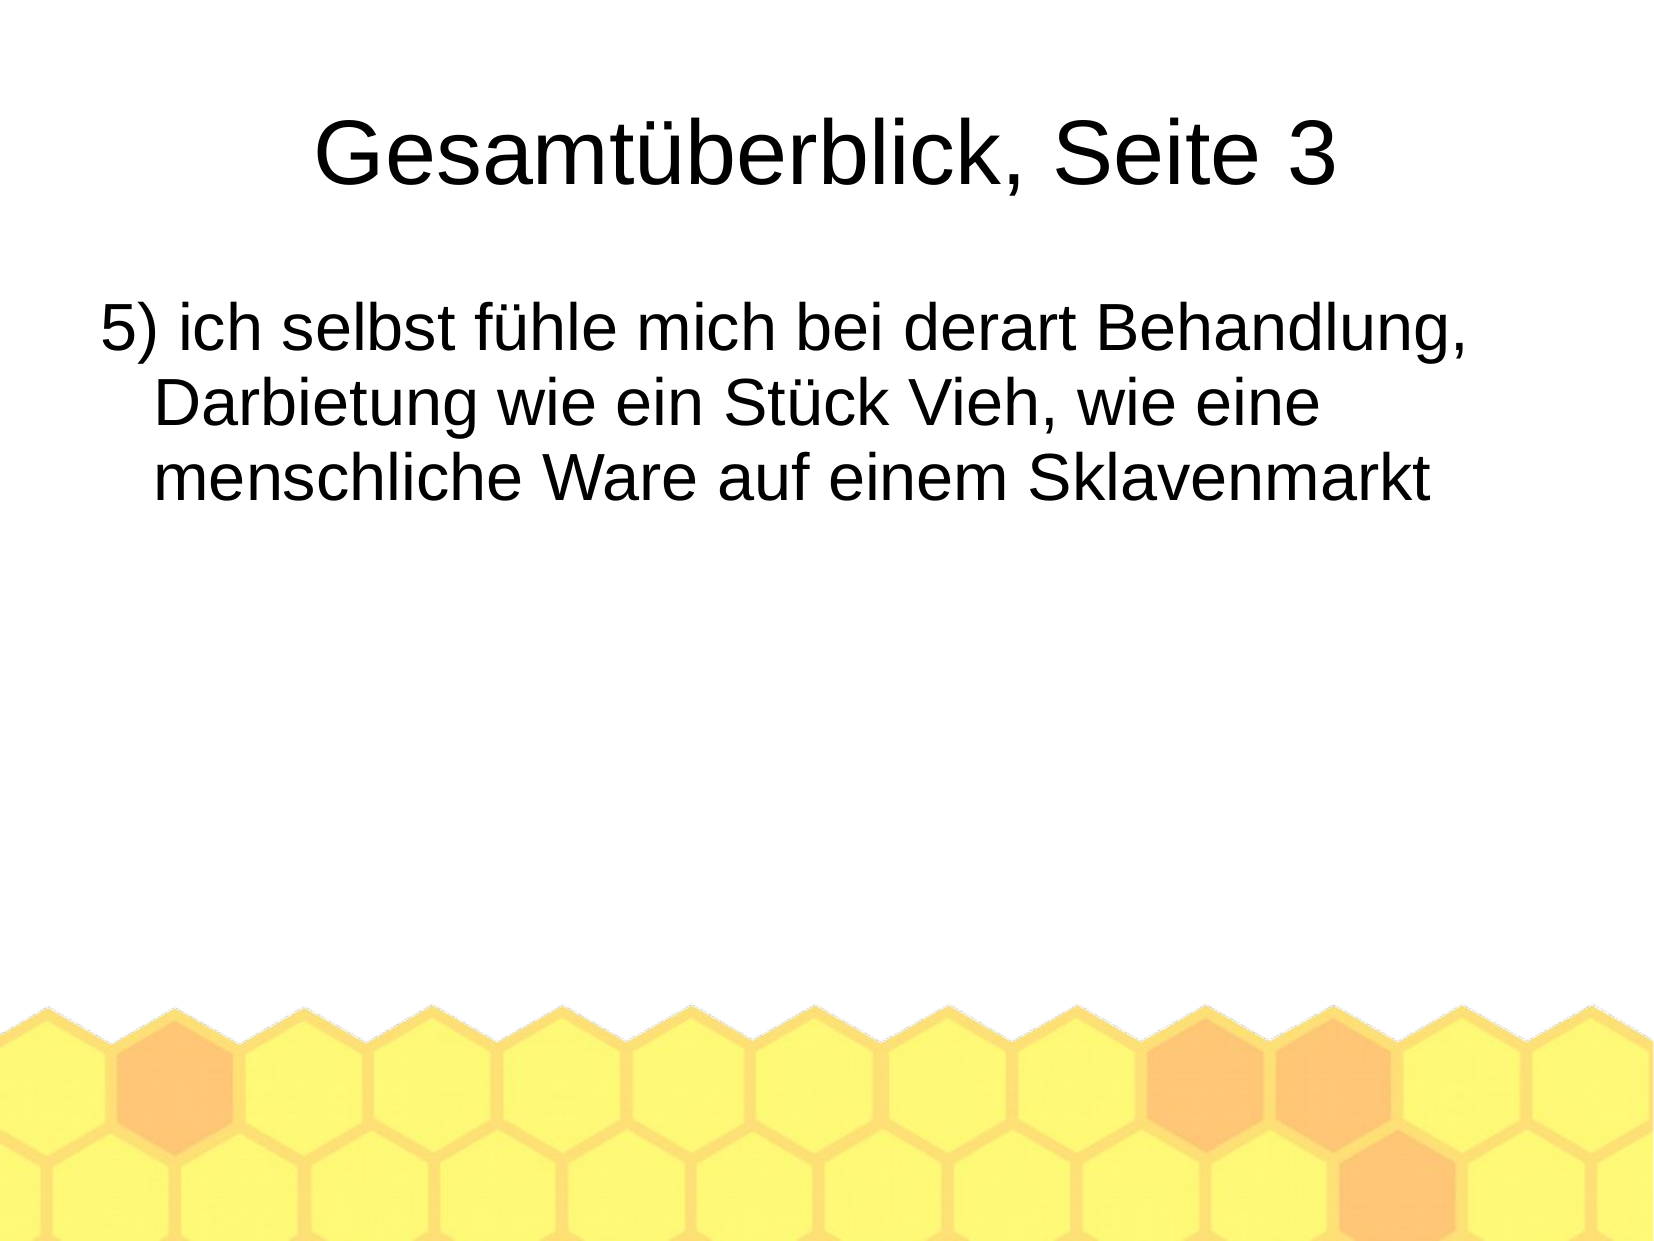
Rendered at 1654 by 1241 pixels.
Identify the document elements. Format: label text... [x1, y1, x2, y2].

picture [0, 1001, 1654, 1241]
title Gesamtüberblick, Seite 3 [82, 49, 1571, 257]
list ich selbst fühle mich bei derart Behandlung, Darbietung wie ein Stück Vieh, wie eine menschliche Ware auf einem Sklavenmarkt [82, 290, 1571, 1010]
